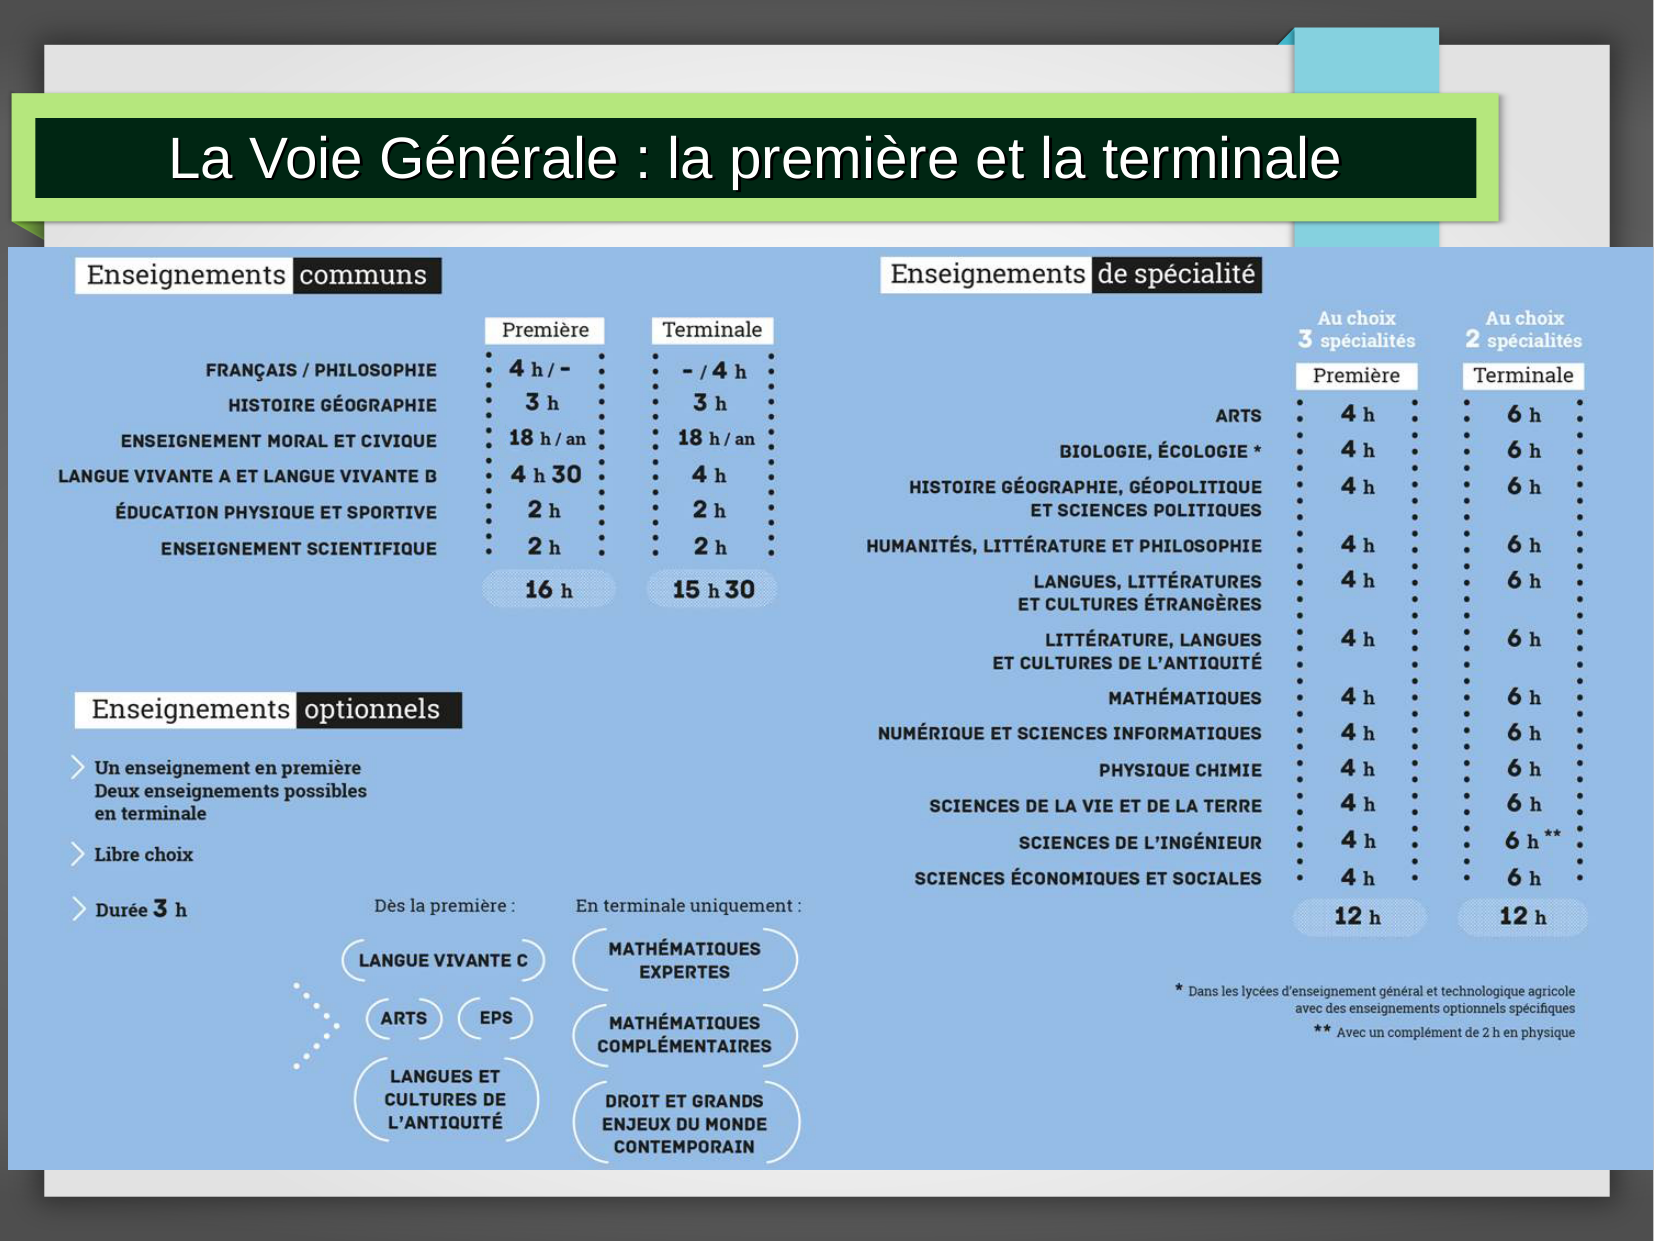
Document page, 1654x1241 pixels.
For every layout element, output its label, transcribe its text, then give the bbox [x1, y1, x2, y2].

text_box La Voie Générale : la première et la terminale [35, 118, 1477, 198]
picture [0, 0, 1654, 1241]
